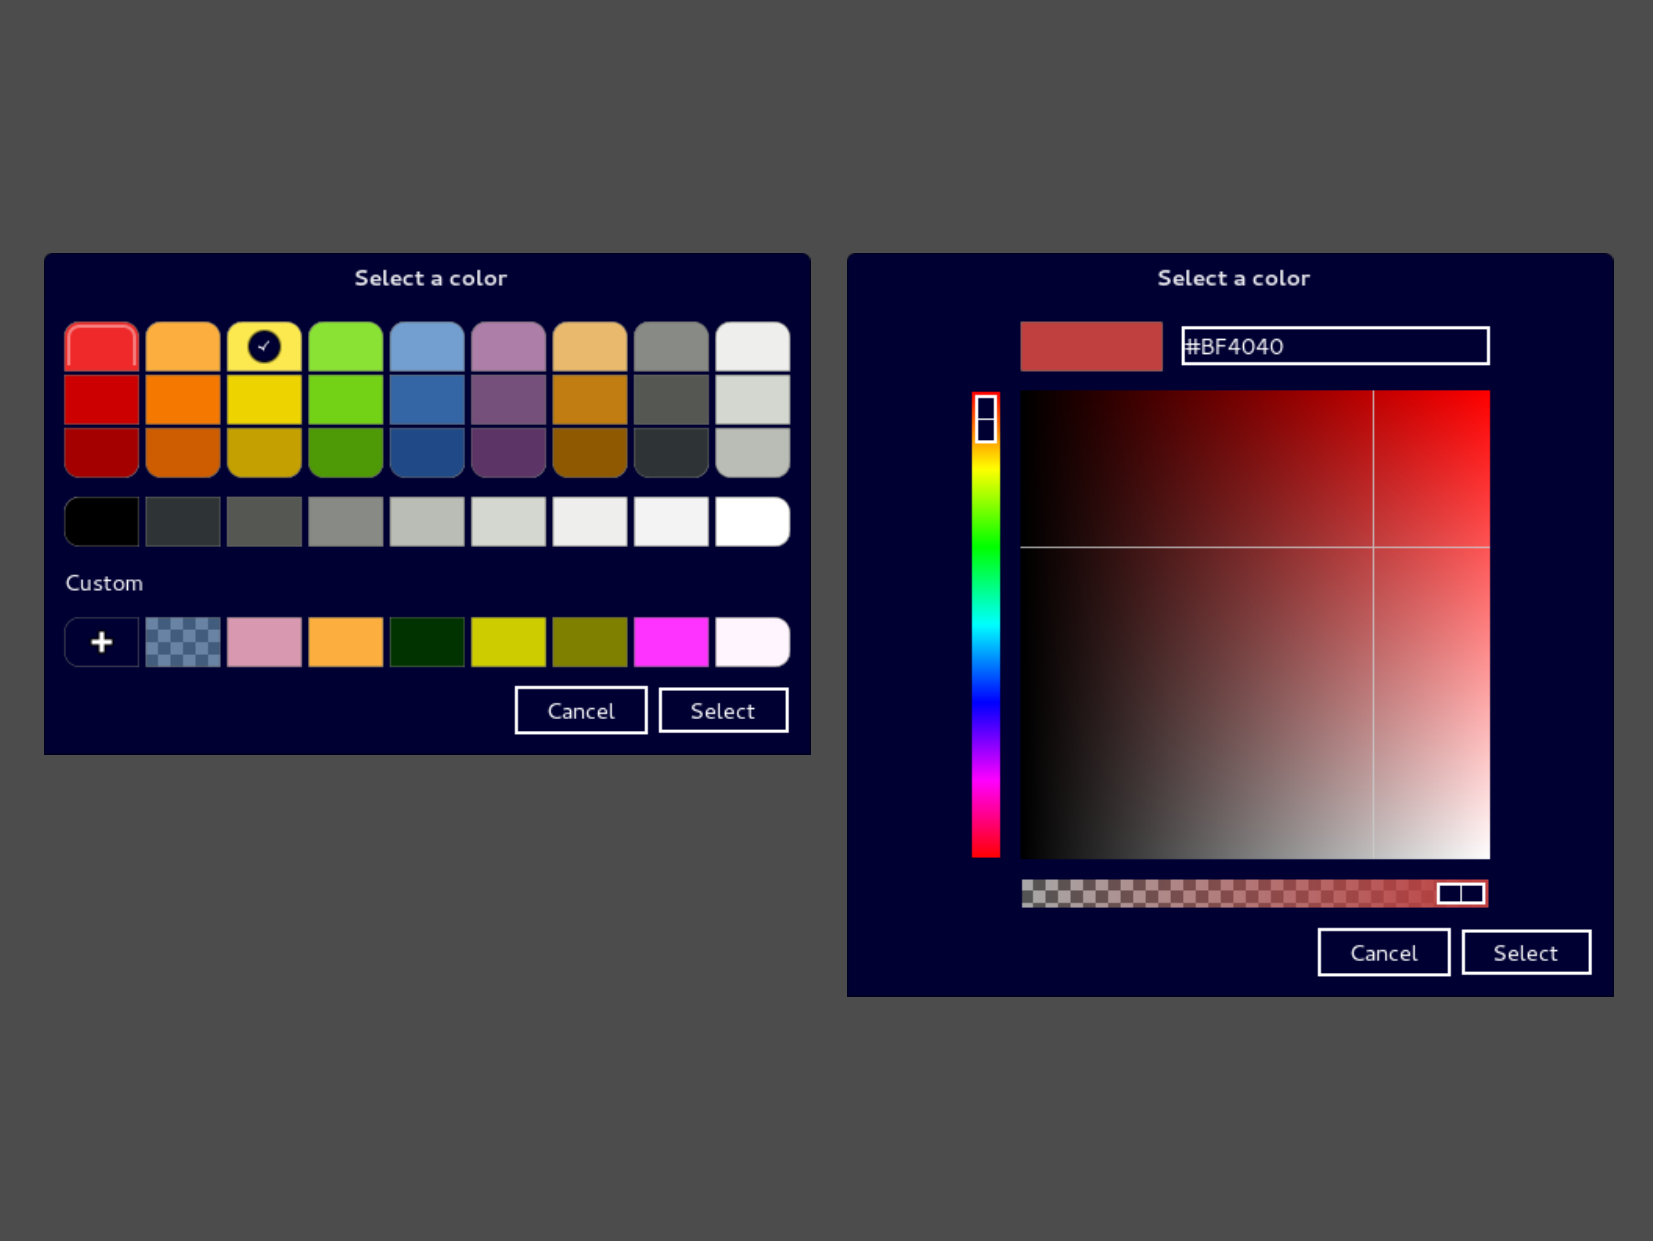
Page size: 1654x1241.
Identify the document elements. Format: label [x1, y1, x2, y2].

picture [847, 253, 1614, 997]
picture [44, 253, 811, 755]
